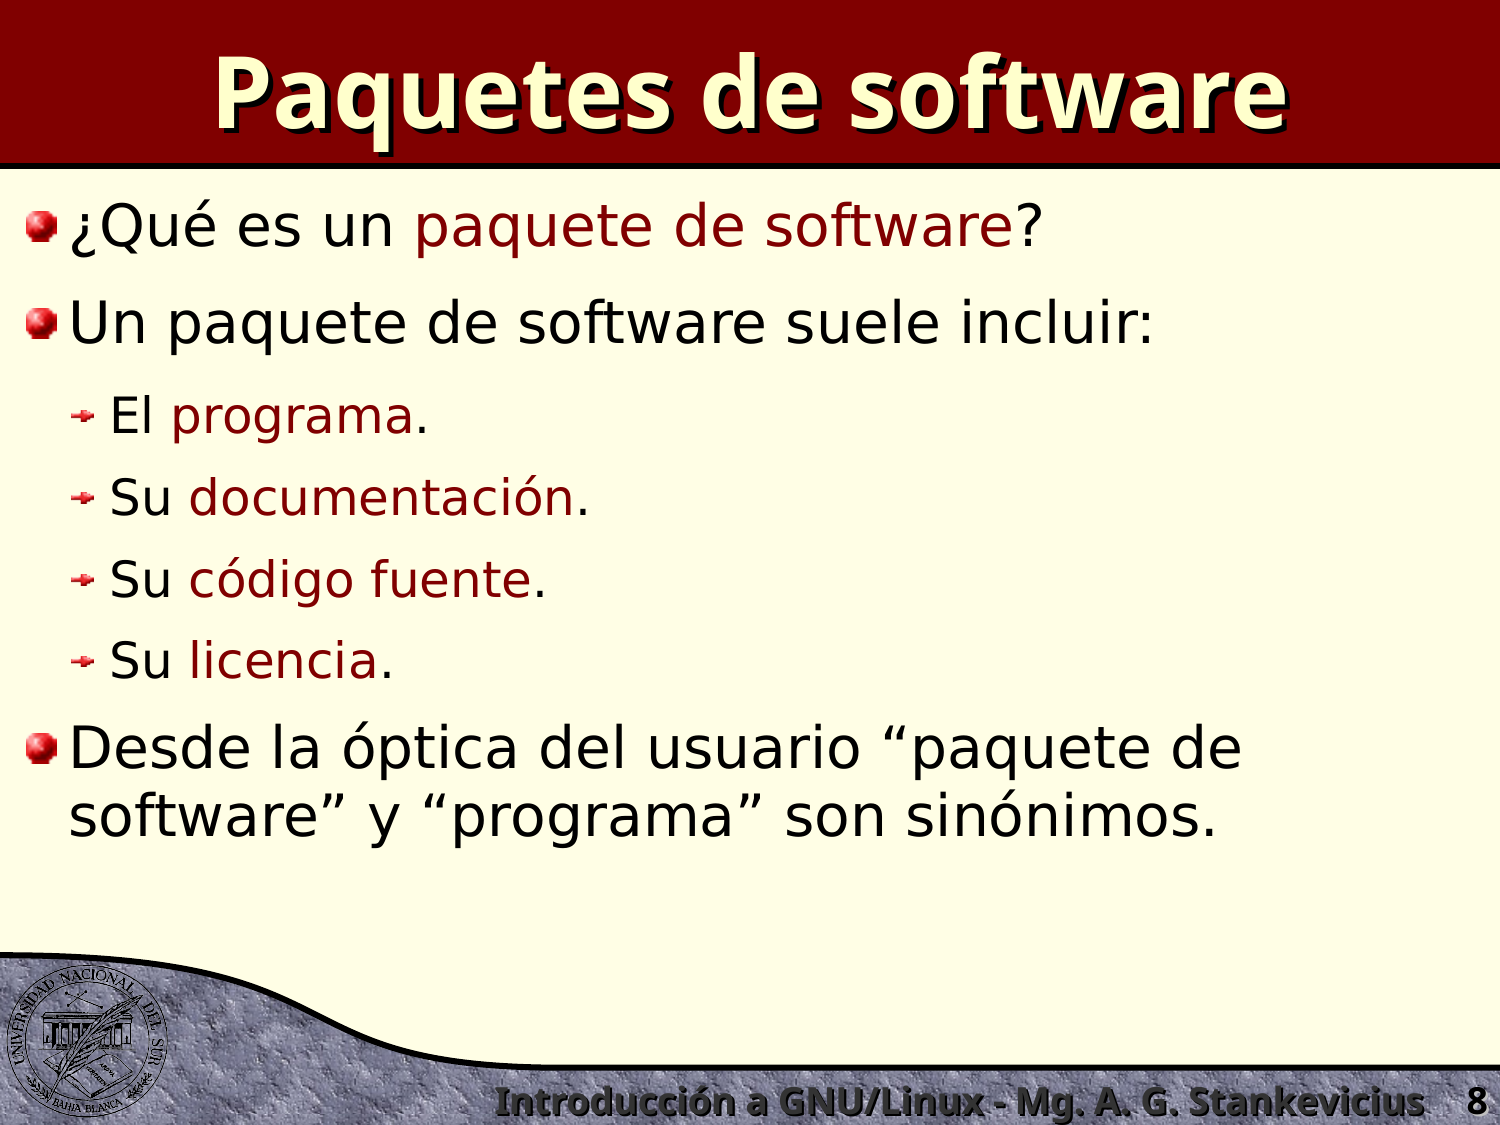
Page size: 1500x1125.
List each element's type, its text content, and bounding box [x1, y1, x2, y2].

title Paquetes de software [15, 12, 1485, 153]
list ¿Qué es un paquete de software? Un paquete de software suele incluir: El programa. Su documentación. Su código fuente. Su licencia. Desde la óptica del usuario “paquete de software” y “programa” son sinónimos. [11, 192, 1486, 935]
picture [0, 956, 1500, 1125]
picture [1059, 1100, 1065, 1110]
